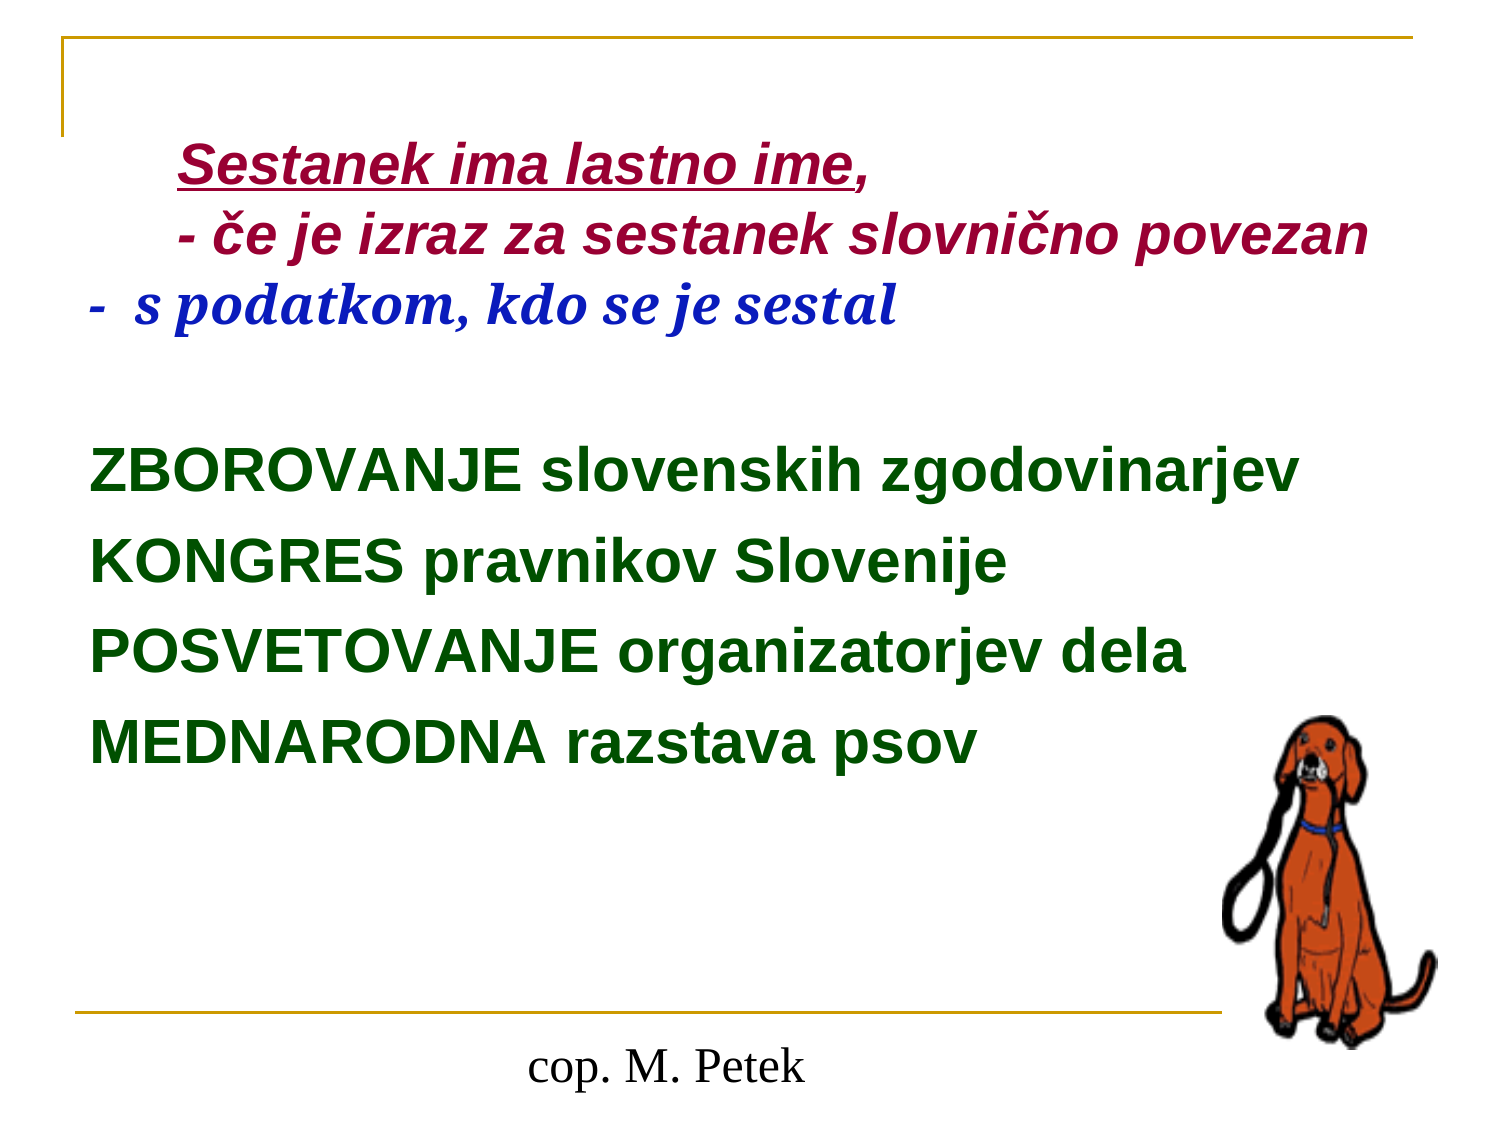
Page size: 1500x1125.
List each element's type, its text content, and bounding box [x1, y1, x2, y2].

text_box Sestanek ima lastno ime, - če je izraz za sestanek slovnično povezan [162, 118, 1438, 275]
list - s podatkom, kdo se je sestal ZBOROVANJE slovenskih zgodovinarjev KONGRES pravnikov Slovenije POSVETOVANJE organizatorjev dela MEDNARODNA razstava psov [75, 262, 1426, 1006]
picture [1222, 715, 1438, 1050]
